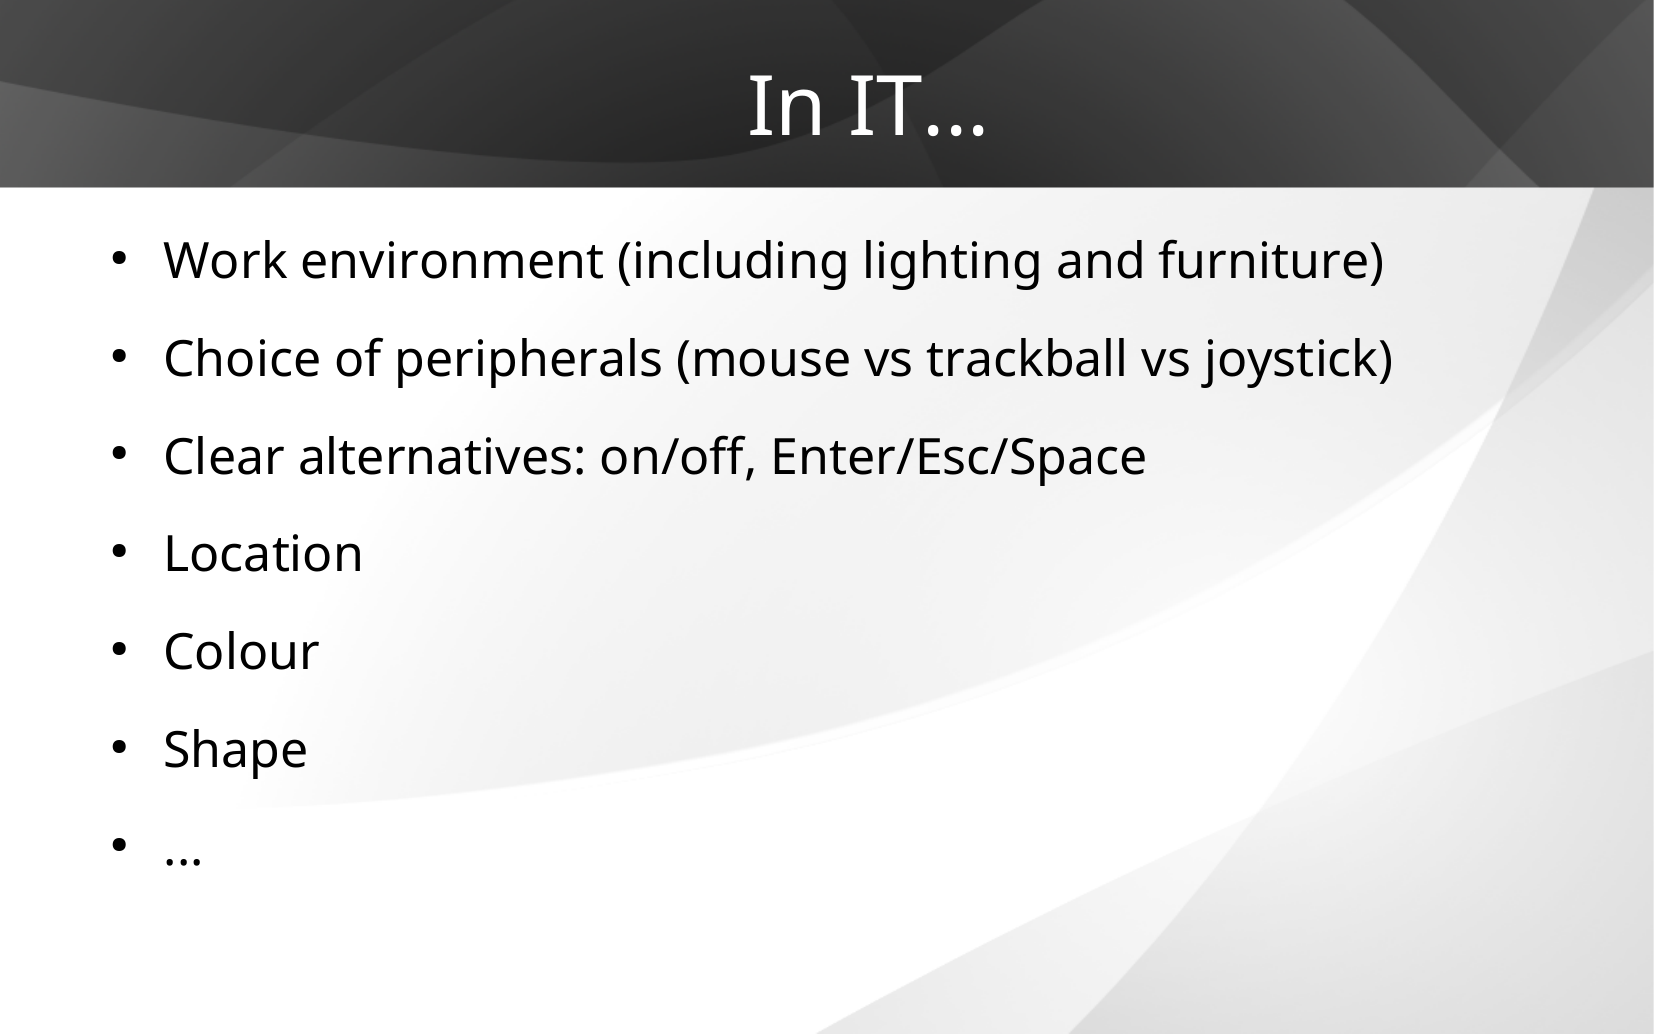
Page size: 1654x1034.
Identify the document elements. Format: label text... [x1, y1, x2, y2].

list Work environment (including lighting and furniture) Choice of peripherals (mouse vs trackball vs joystick) Clear alternatives: on/off, Enter/Esc/Space Location Colour Shape ... [75, 225, 1613, 1013]
title In IT... [124, 0, 1613, 208]
picture [0, 0, 1654, 1034]
